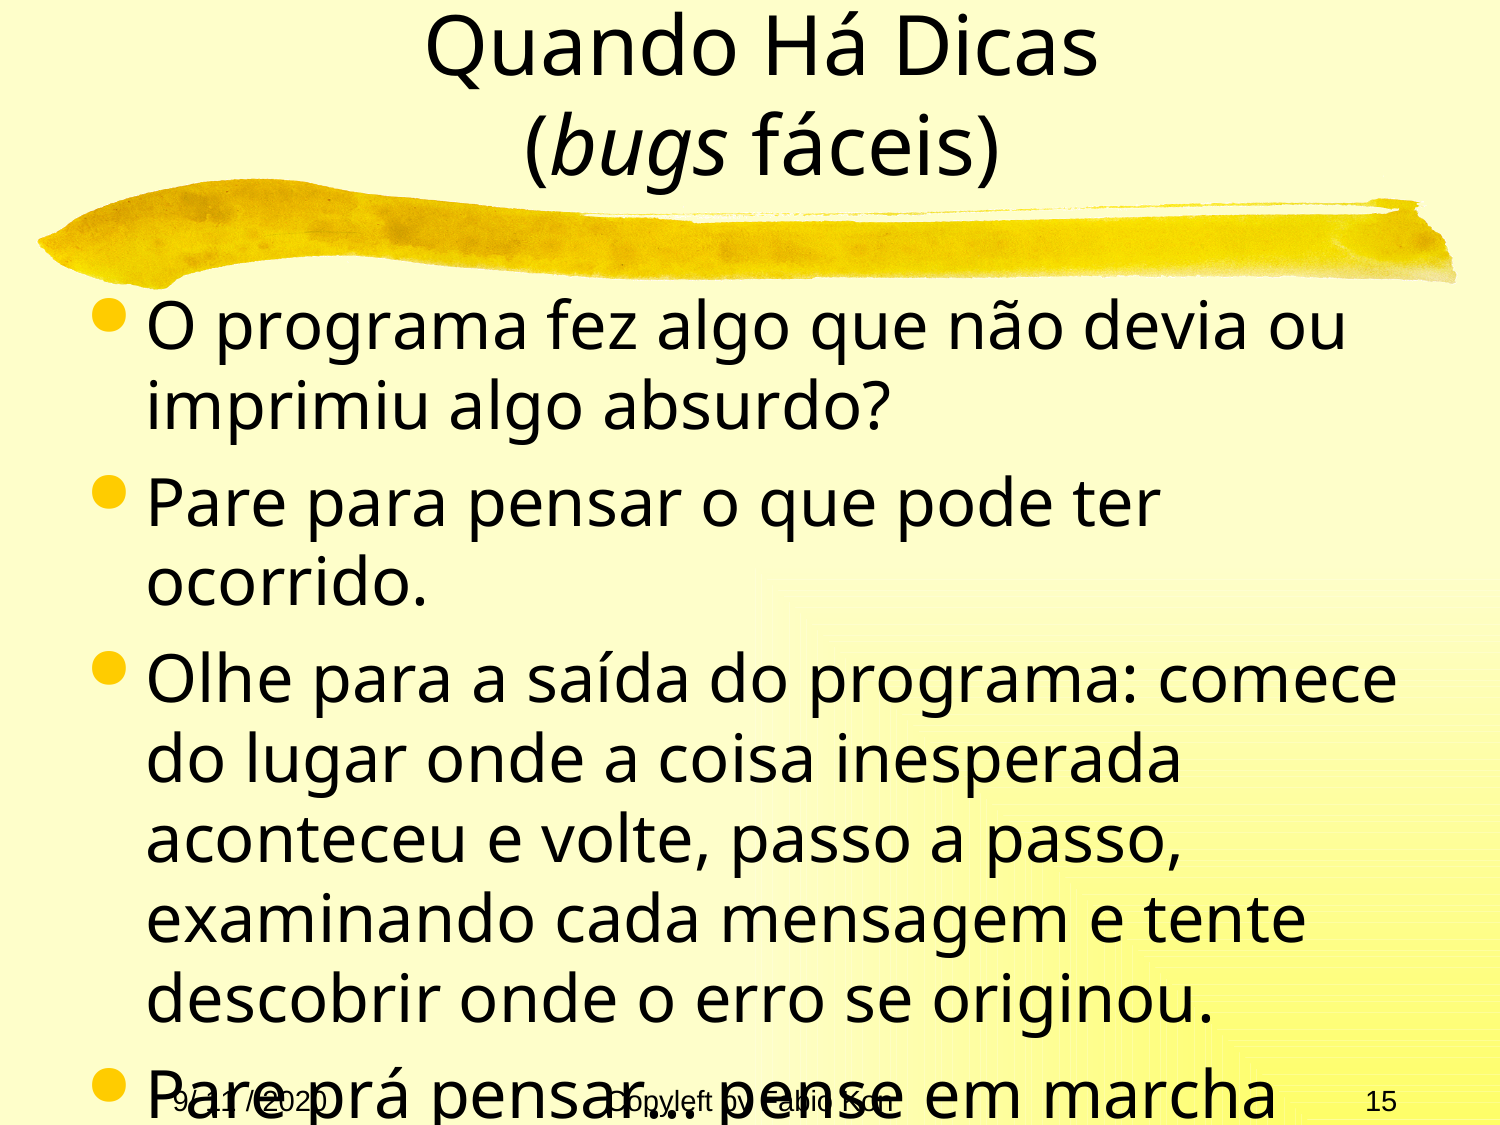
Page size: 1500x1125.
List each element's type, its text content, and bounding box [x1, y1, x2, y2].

list O programa fez algo que não devia ou imprimiu algo absurdo? Pare para pensar o que pode ter ocorrido. Olhe para a saída do programa: comece do lugar onde a coisa inesperada aconteceu e volte, passo a passo, examinando cada mensagem e tente descobrir onde o erro se originou. Pare prá pensar... pense em marcha ré... [74, 275, 1417, 1076]
picture [24, 174, 1463, 297]
title Quando Há Dicas (bugs fáceis) [125, 0, 1401, 200]
